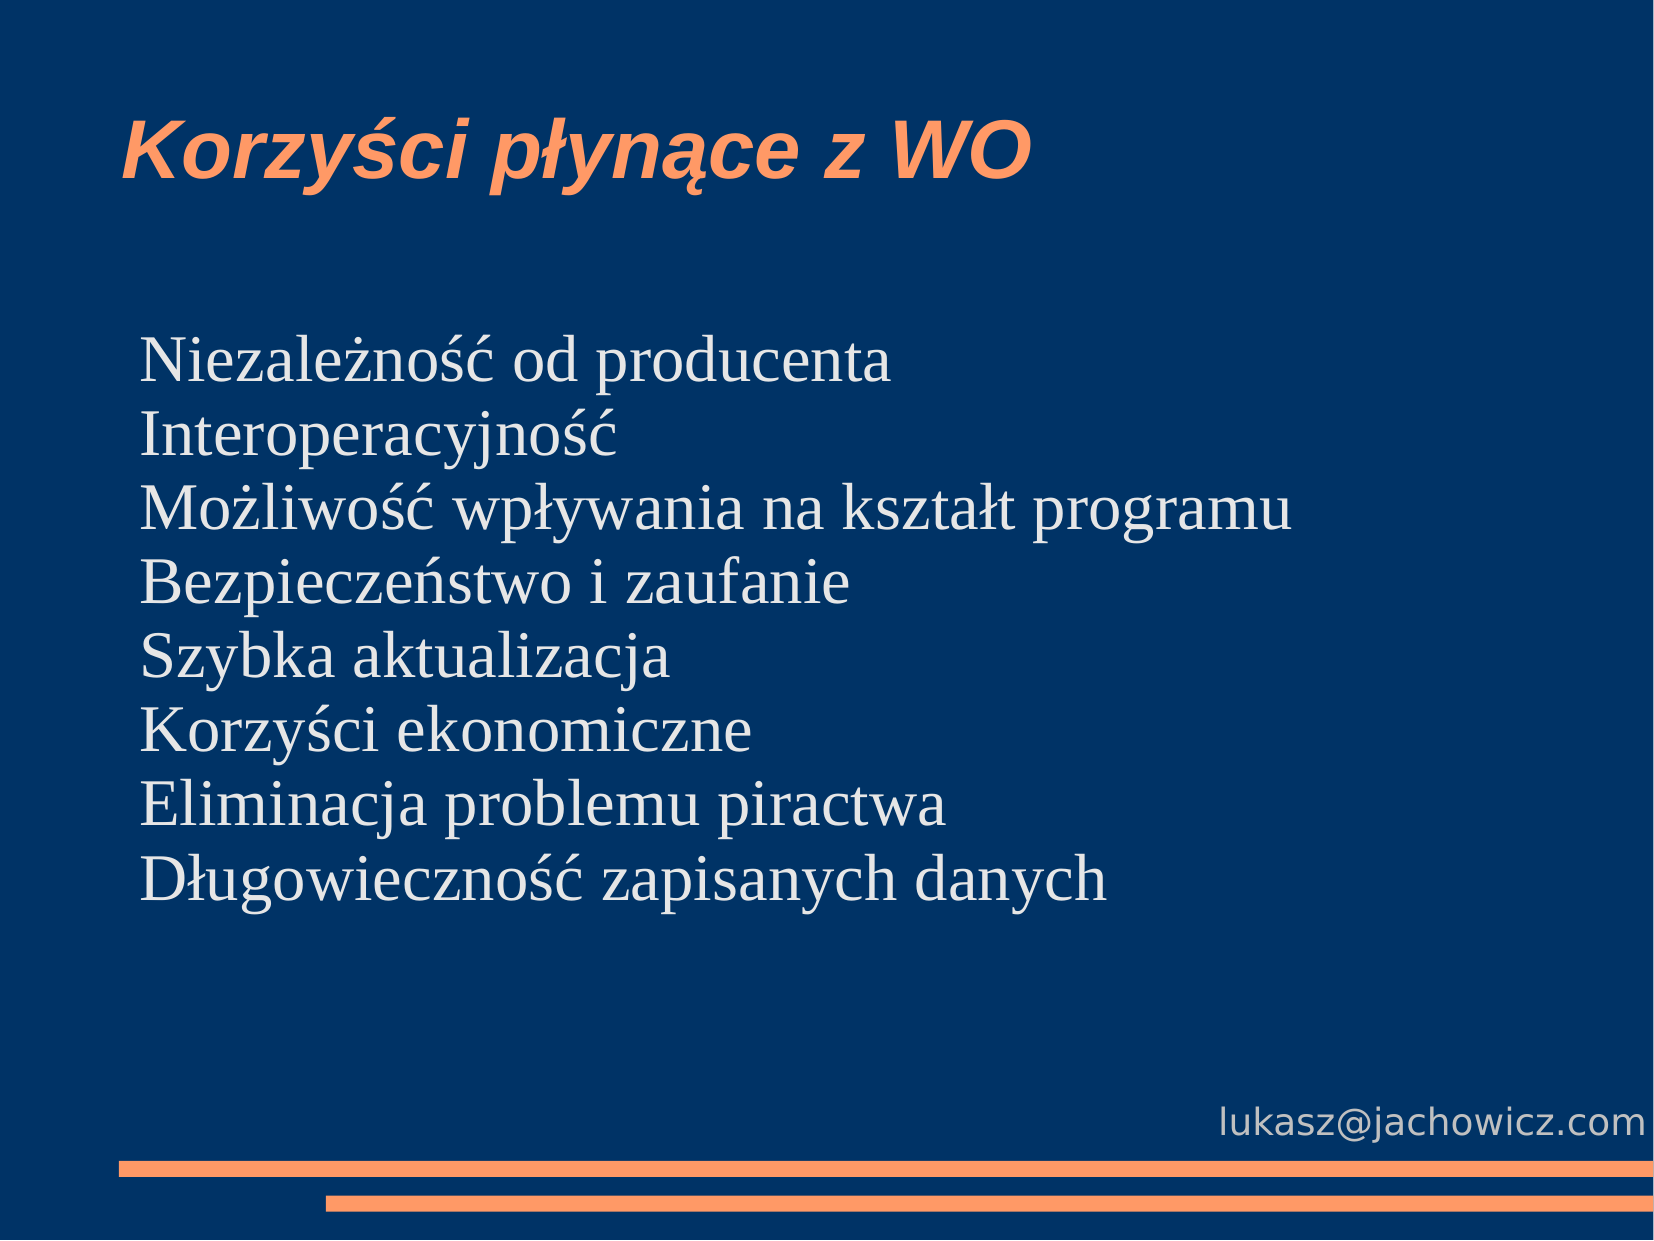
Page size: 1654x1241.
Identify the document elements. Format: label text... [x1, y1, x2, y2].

list Niezależność od producenta Interoperacyjność Możliwość wpływania na kształt programu Bezpieczeństwo i zaufanie Szybka aktualizacja Korzyści ekonomiczne Eliminacja problemu piractwa Długowieczność zapisanych danych [121, 322, 1561, 1118]
text_box lukasz@jachowicz.com [1203, 1093, 1654, 1152]
title Korzyści płynące z WO [121, 46, 1534, 254]
